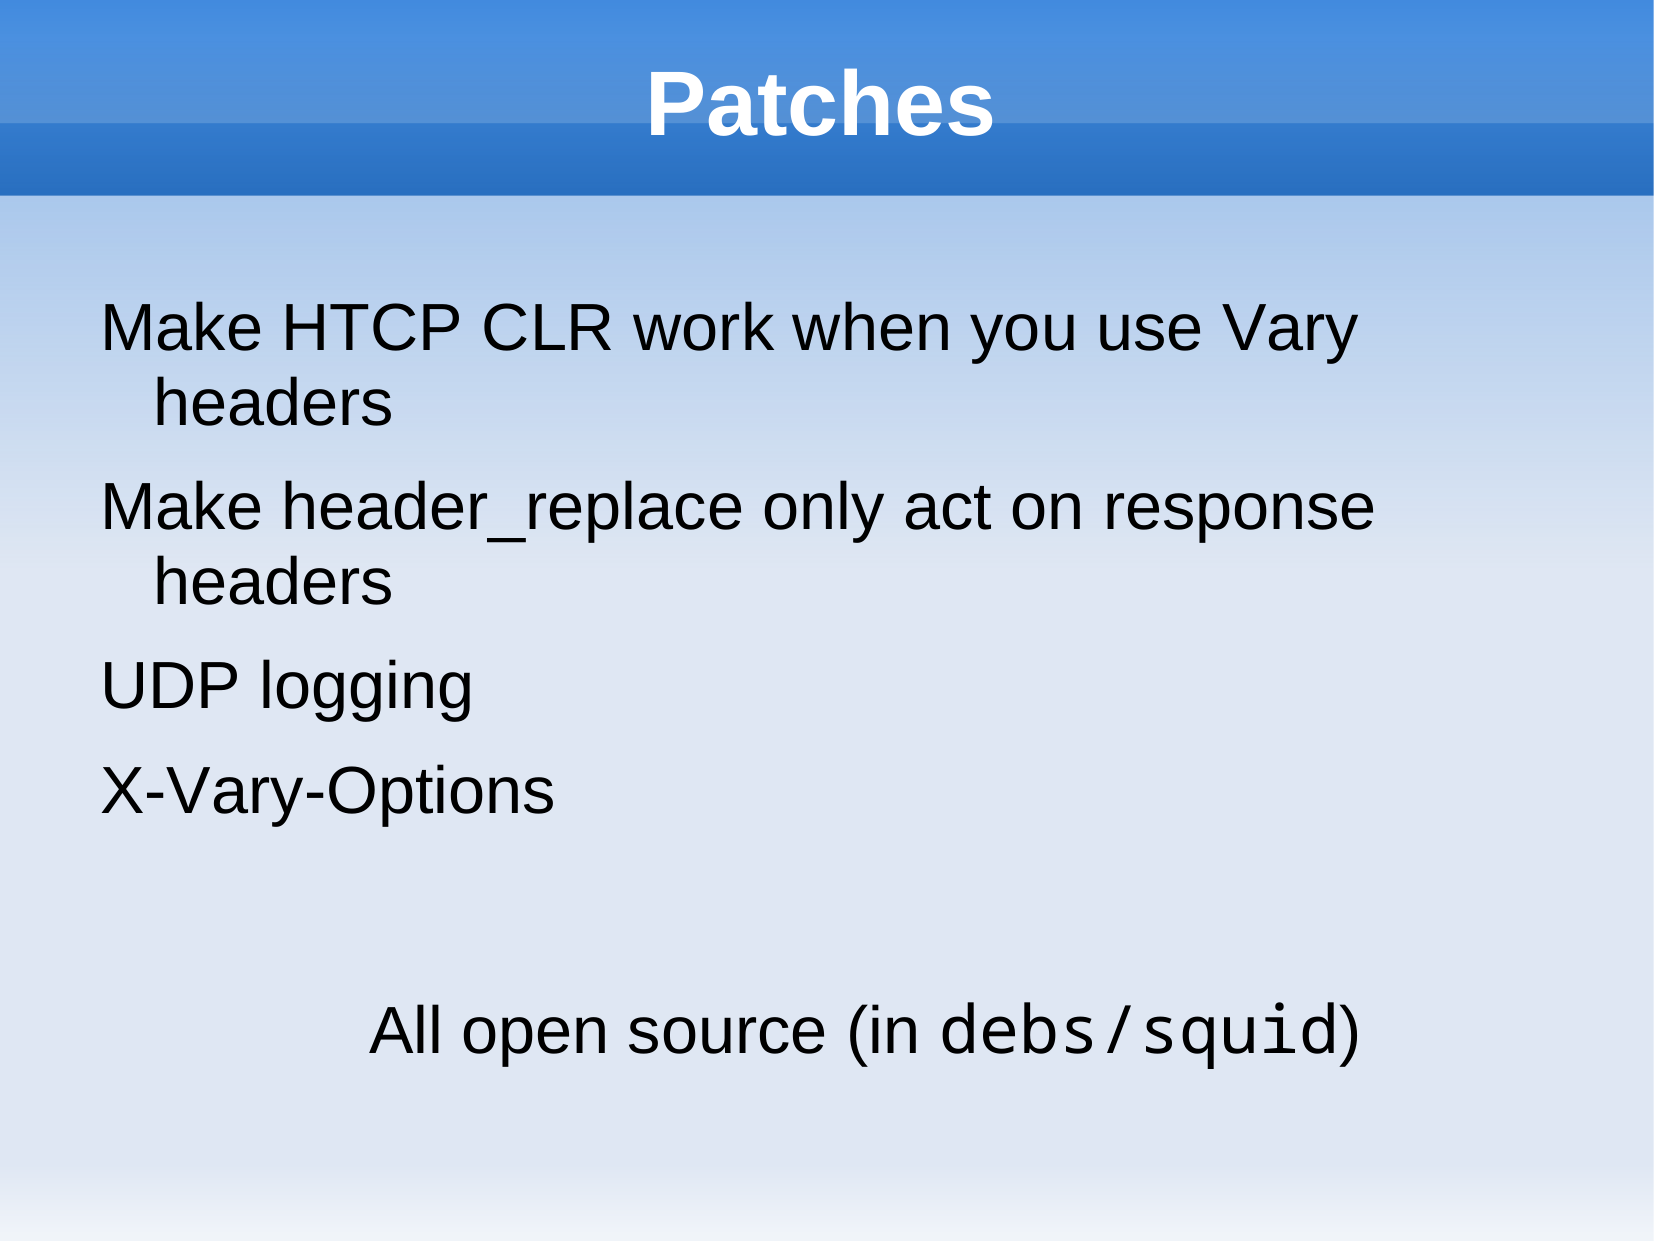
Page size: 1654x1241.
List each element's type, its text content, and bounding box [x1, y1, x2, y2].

text_box All open source (in debs/squid) [354, 974, 1388, 1074]
list Make HTCP CLR work when you use Vary headers Make header_replace only act on response headers UDP logging X-Vary-Options [82, 290, 1571, 1109]
picture [0, 0, 1654, 1241]
title Patches [76, 0, 1565, 208]
